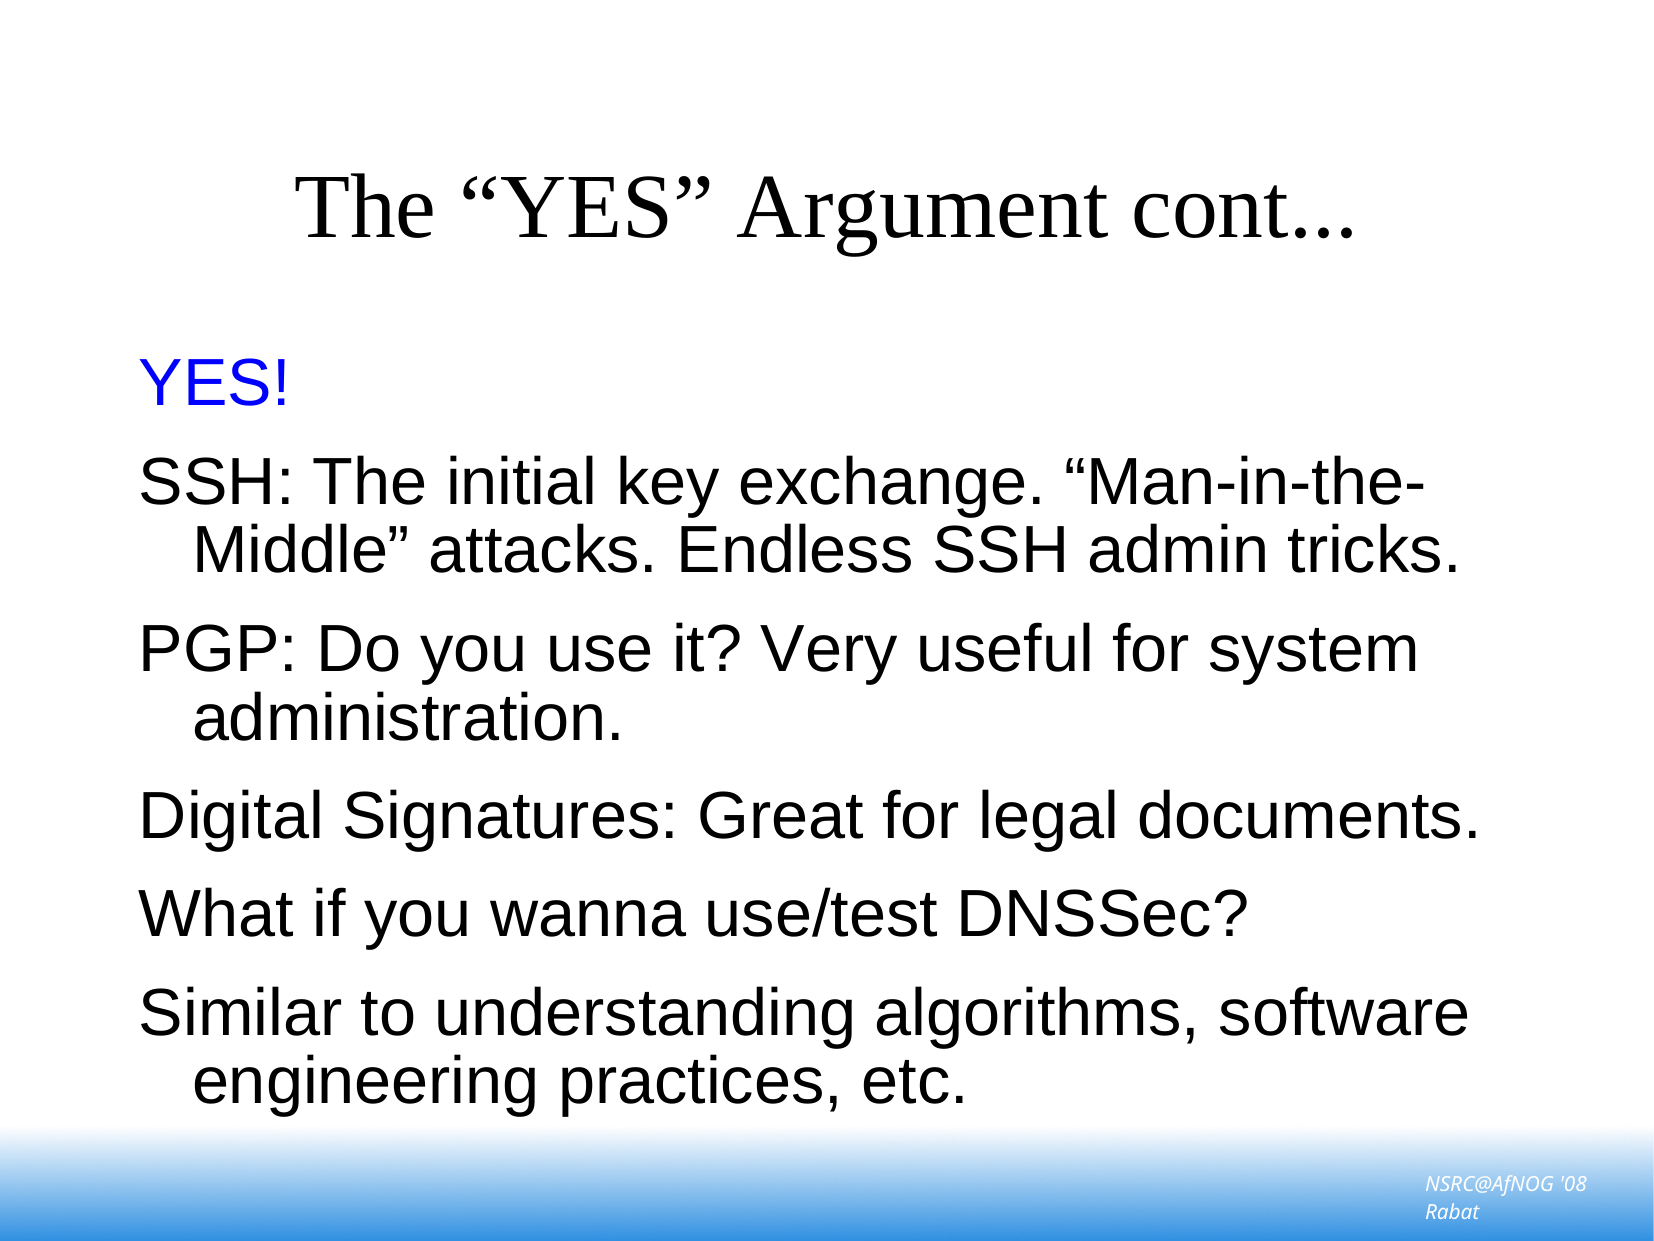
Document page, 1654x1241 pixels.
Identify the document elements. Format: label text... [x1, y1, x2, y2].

list YES! SSH: The initial key exchange. “Man-in-the-Middle” attacks. Endless SSH admin tricks. PGP: Do you use it? Very useful for system administration. Digital Signatures: Great for legal documents. What if you wanna use/test DNSSec? Similar to understanding algorithms, software engineering practices, etc. [121, 344, 1613, 1127]
title The “YES” Argument cont... [121, 102, 1534, 310]
picture [0, 1124, 1654, 1241]
